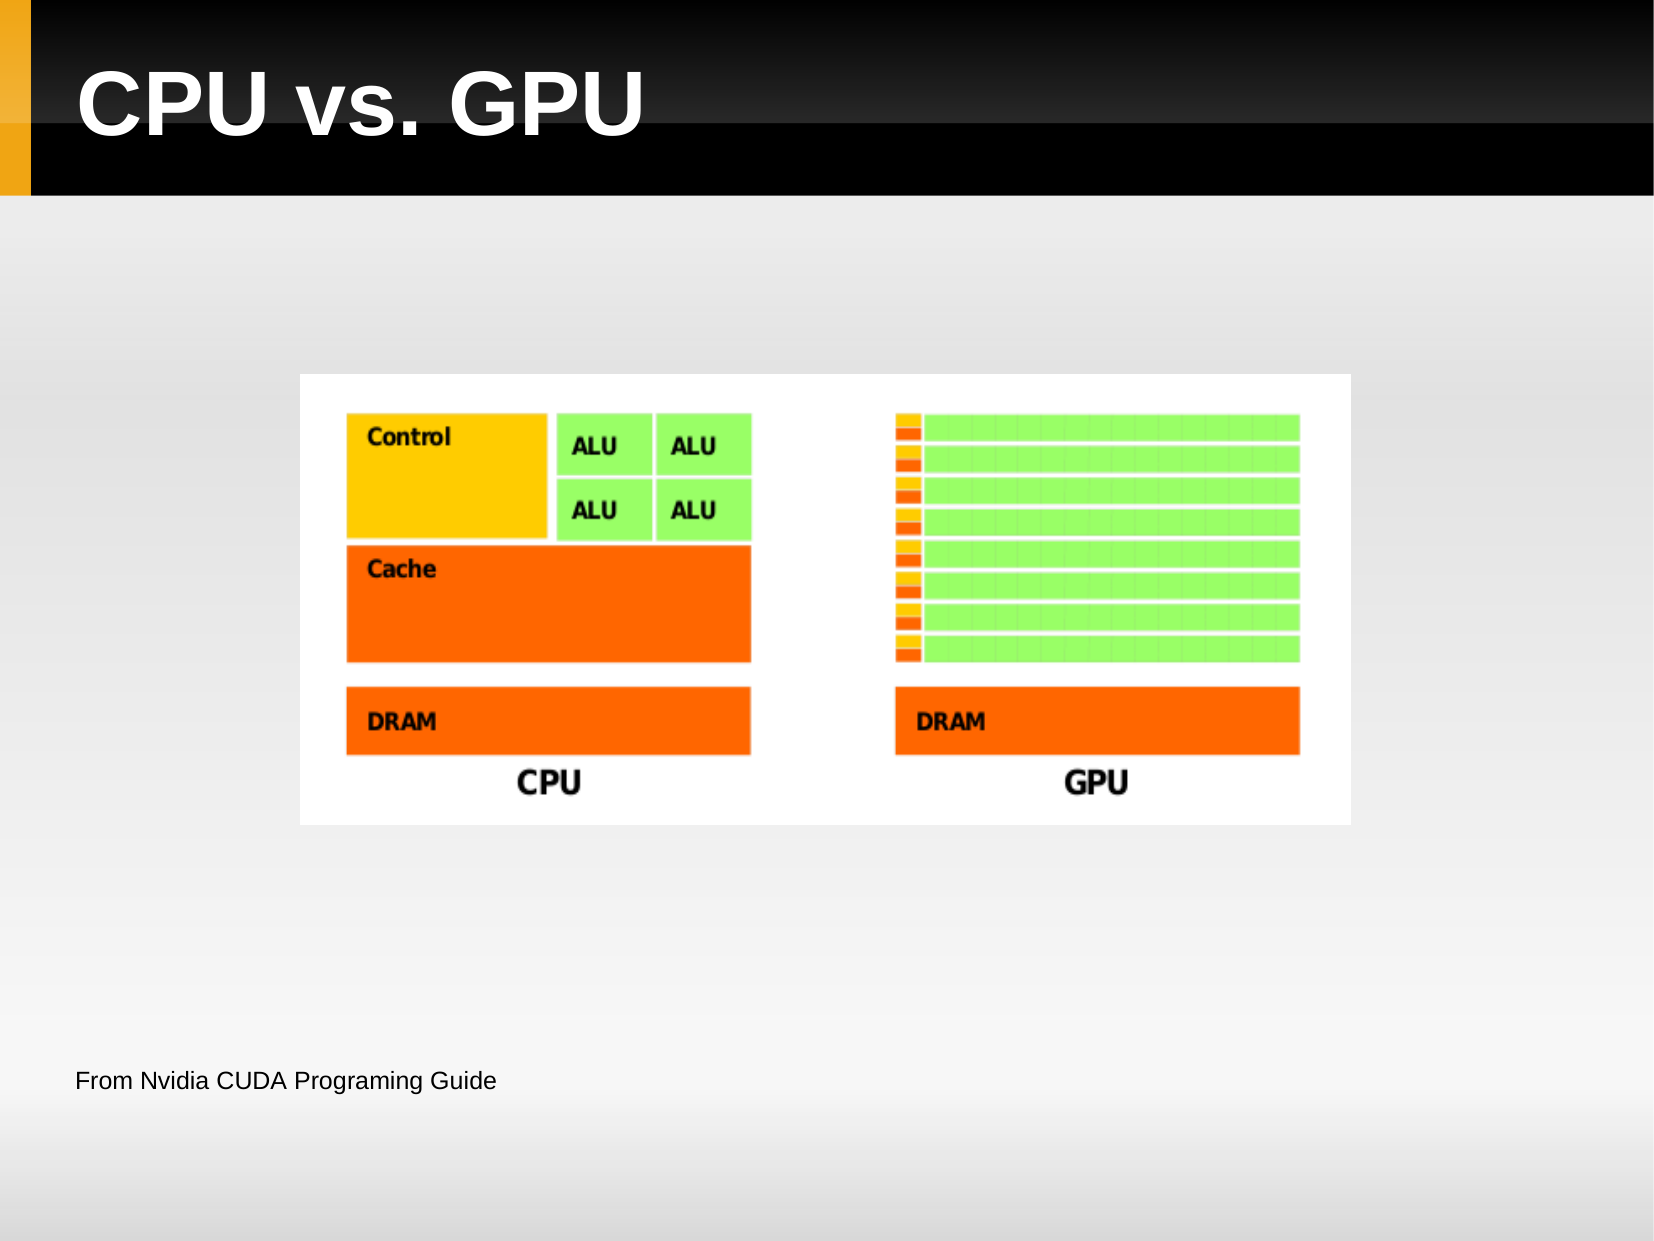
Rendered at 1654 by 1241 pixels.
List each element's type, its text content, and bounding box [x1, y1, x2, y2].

picture [0, 0, 1654, 1241]
list From Nvidia CUDA Programing Guide [75, 1066, 1576, 1163]
title CPU vs. GPU [76, 0, 1565, 208]
